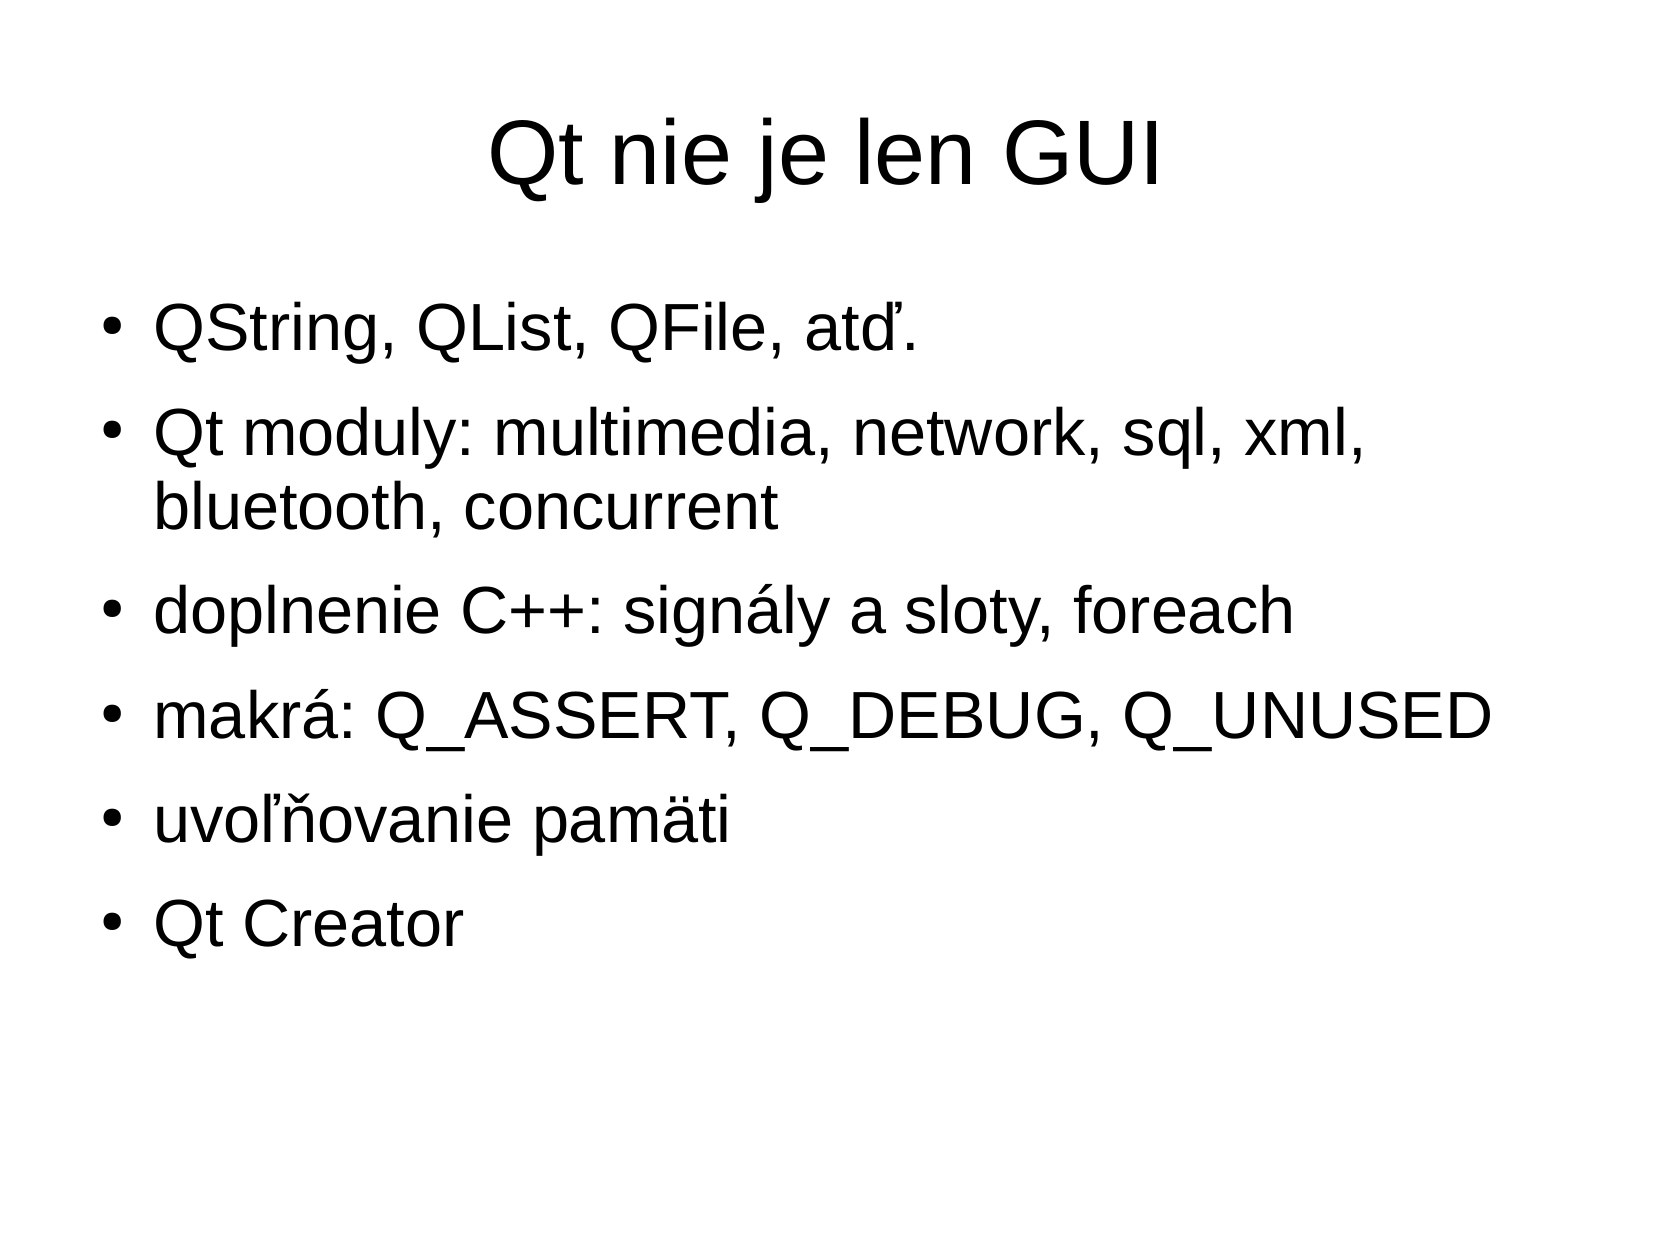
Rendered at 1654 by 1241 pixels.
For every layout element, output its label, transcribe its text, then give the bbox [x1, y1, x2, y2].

title Qt nie je len GUI [82, 49, 1571, 257]
list QString, QList, QFile, atď. Qt moduly: multimedia, network, sql, xml, bluetooth, concurrent doplnenie C++: signály a sloty, foreach makrá: Q_ASSERT, Q_DEBUG, Q_UNUSED uvoľňovanie pamäti Qt Creator [82, 290, 1571, 1010]
